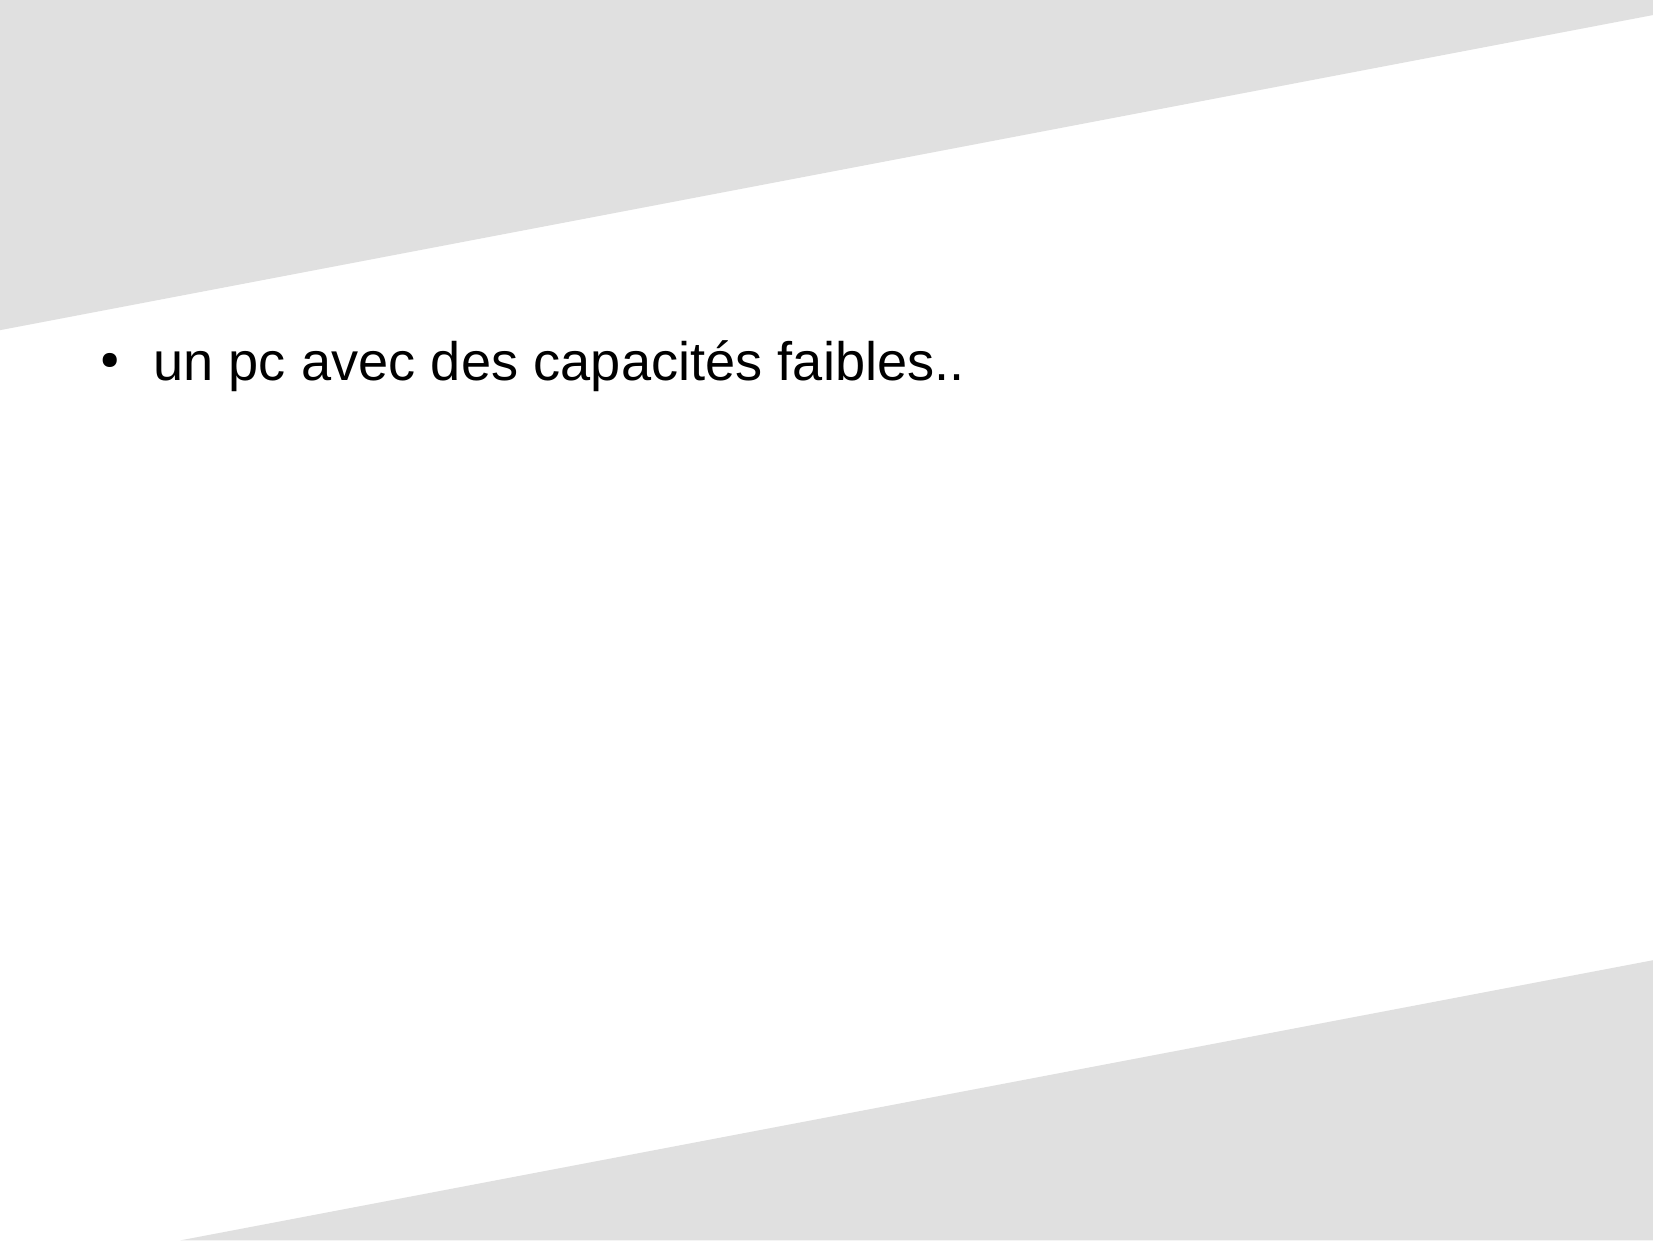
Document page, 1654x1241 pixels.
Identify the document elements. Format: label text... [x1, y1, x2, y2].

list un pc avec des capacités faibles.. [82, 331, 1538, 1052]
